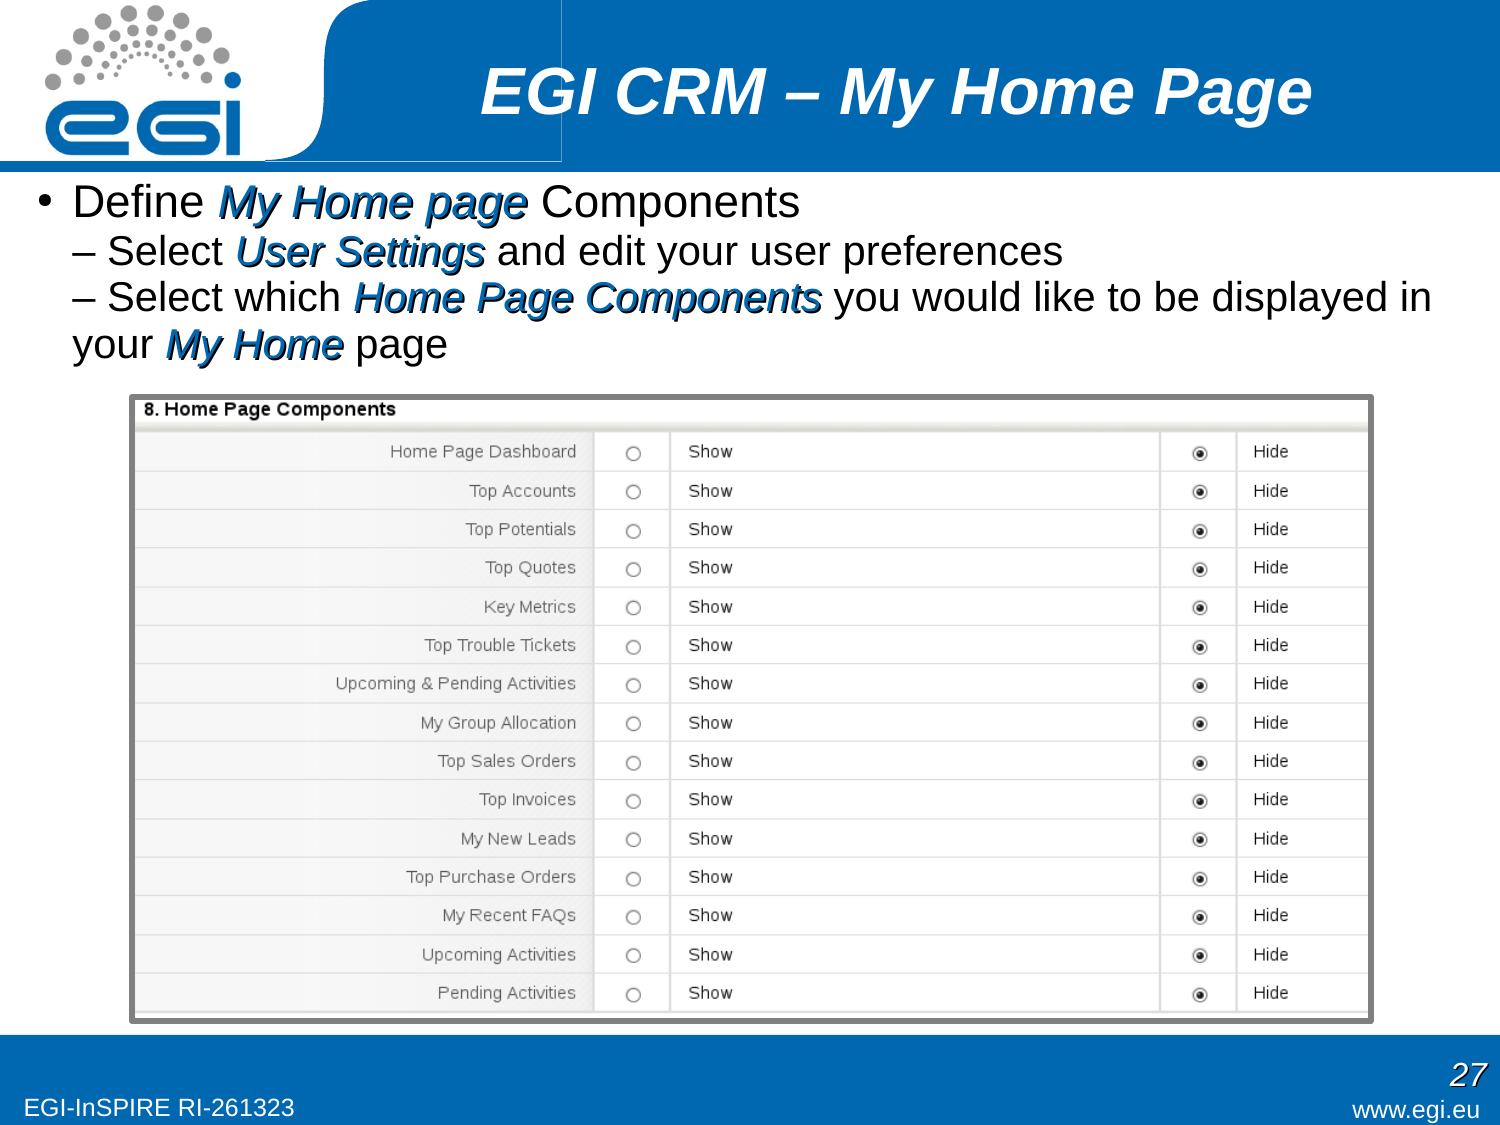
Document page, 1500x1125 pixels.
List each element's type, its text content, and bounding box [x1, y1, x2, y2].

picture [134, 399, 1368, 1018]
text_box EGI CRM – My Home Page [349, 40, 1446, 135]
text_box Define My Home page Components – Select User Settings and edit your user preferences – Select which Home Page Components you would like to be displayed in your My Home page [22, 168, 1475, 696]
picture [0, 0, 265, 161]
